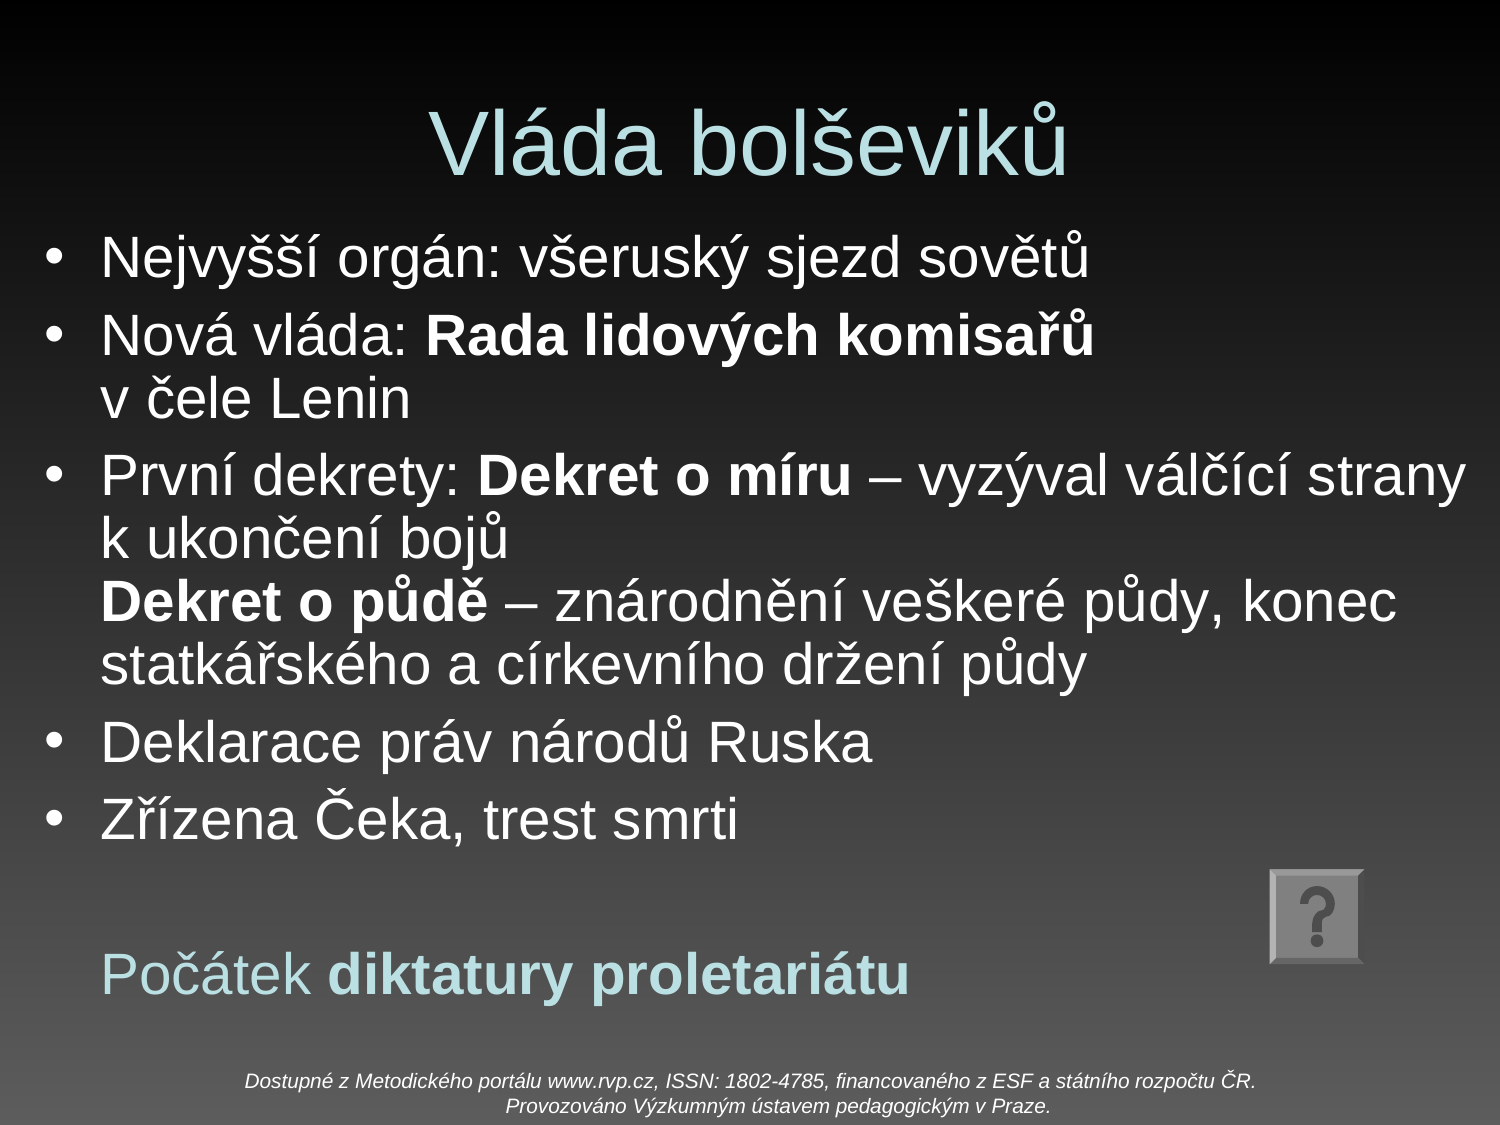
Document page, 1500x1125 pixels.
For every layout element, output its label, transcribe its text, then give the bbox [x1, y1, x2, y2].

list Nejvyšší orgán: všeruský sjezd sovětů Nová vláda: Rada lidových komisařů v čele Lenin První dekrety: Dekret o míru – vyzýval válčící strany k ukončení bojů Dekret o půdě – znárodnění veškeré půdy, konec statkářského a církevního držení půdy Deklarace práv národů Ruska Zřízena Čeka, trest smrti Počátek diktatury proletariátu [29, 219, 1500, 1028]
text_box Dostupné z Metodického portálu www.rvp.cz, ISSN: 1802-4785, financovaného z ESF a státního rozpočtu ČR. Provozováno Výzkumným ústavem pedagogickým v Praze. [173, 1059, 1334, 1125]
title Vláda bolševiků [75, 45, 1426, 219]
text_box [1270, 869, 1365, 965]
